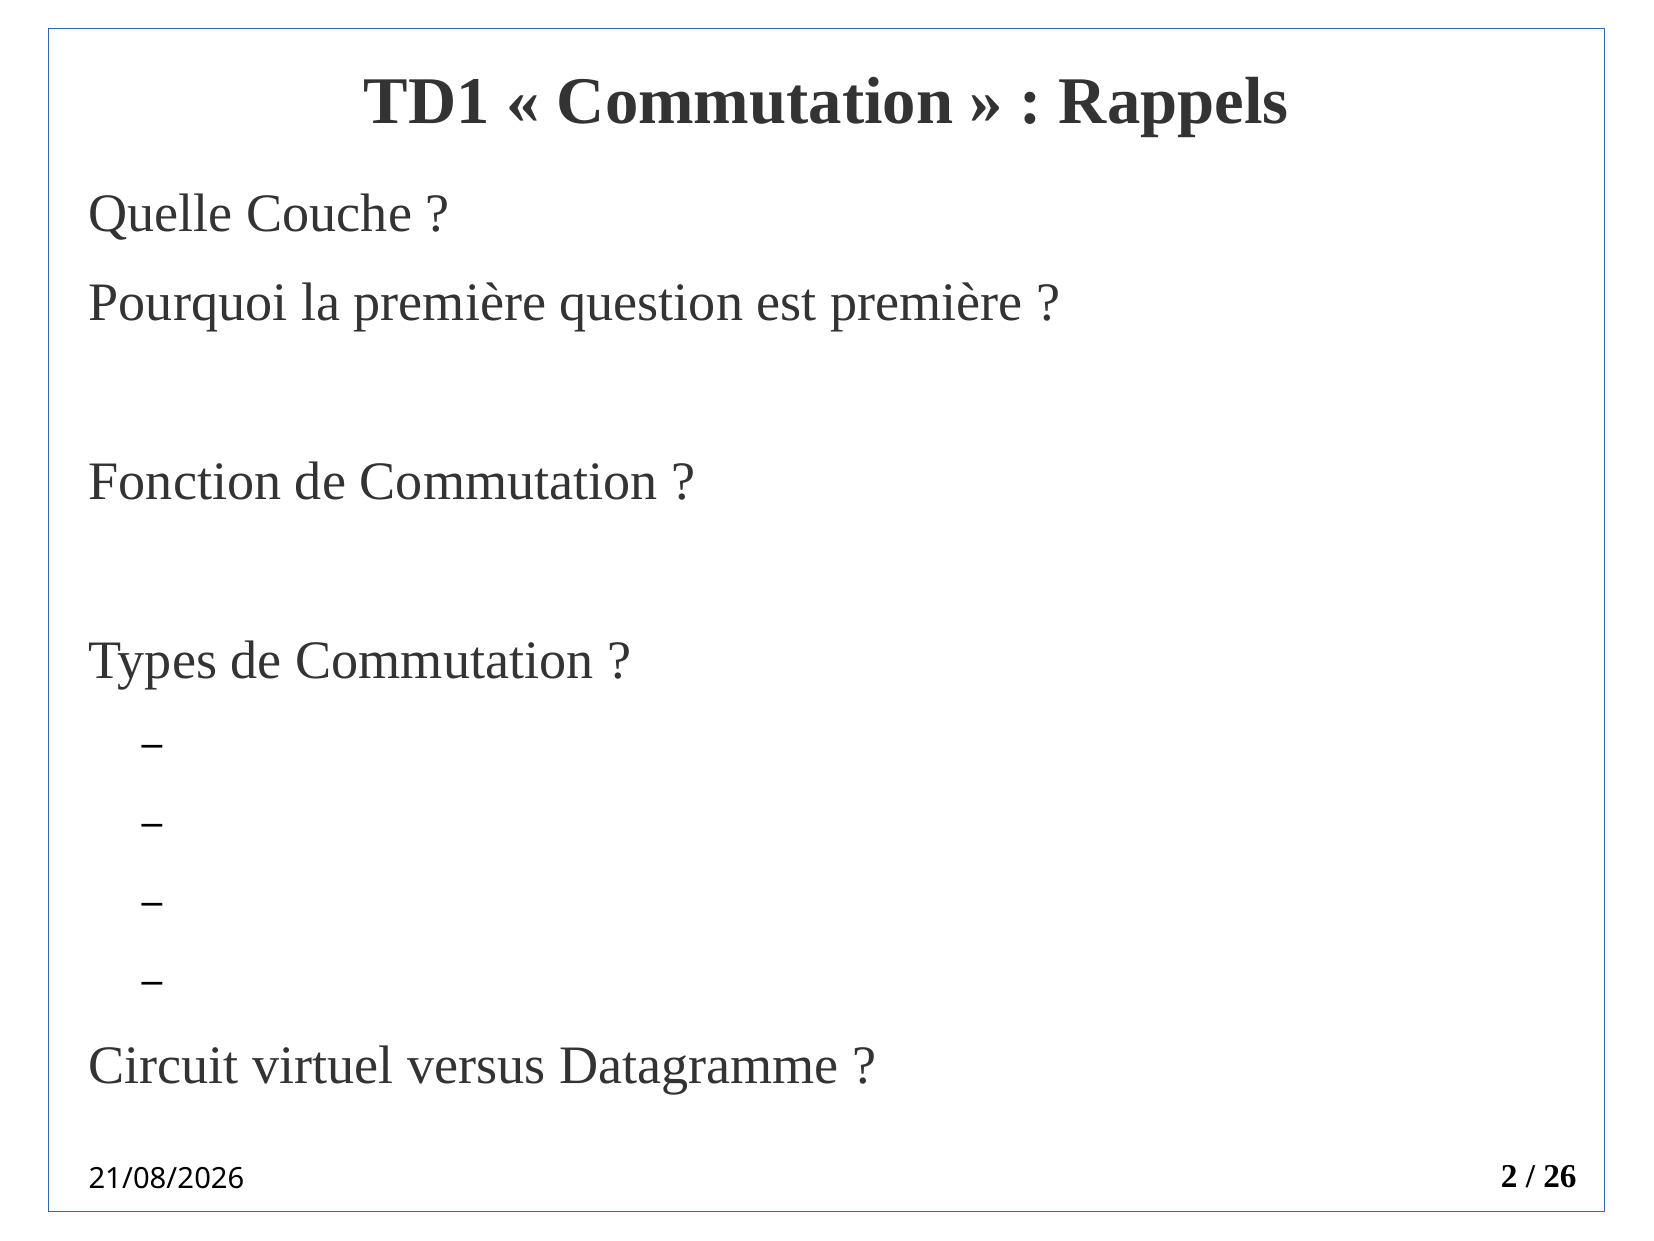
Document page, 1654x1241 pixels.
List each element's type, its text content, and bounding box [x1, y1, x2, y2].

title TD1 « Commutation » : Rappels [88, 61, 1565, 142]
list Quelle Couche ? Pourquoi la première question est première ? Fonction de Commutation ? Types de Commutation ? Circuit virtuel versus Datagramme ? [88, 183, 1565, 1123]
